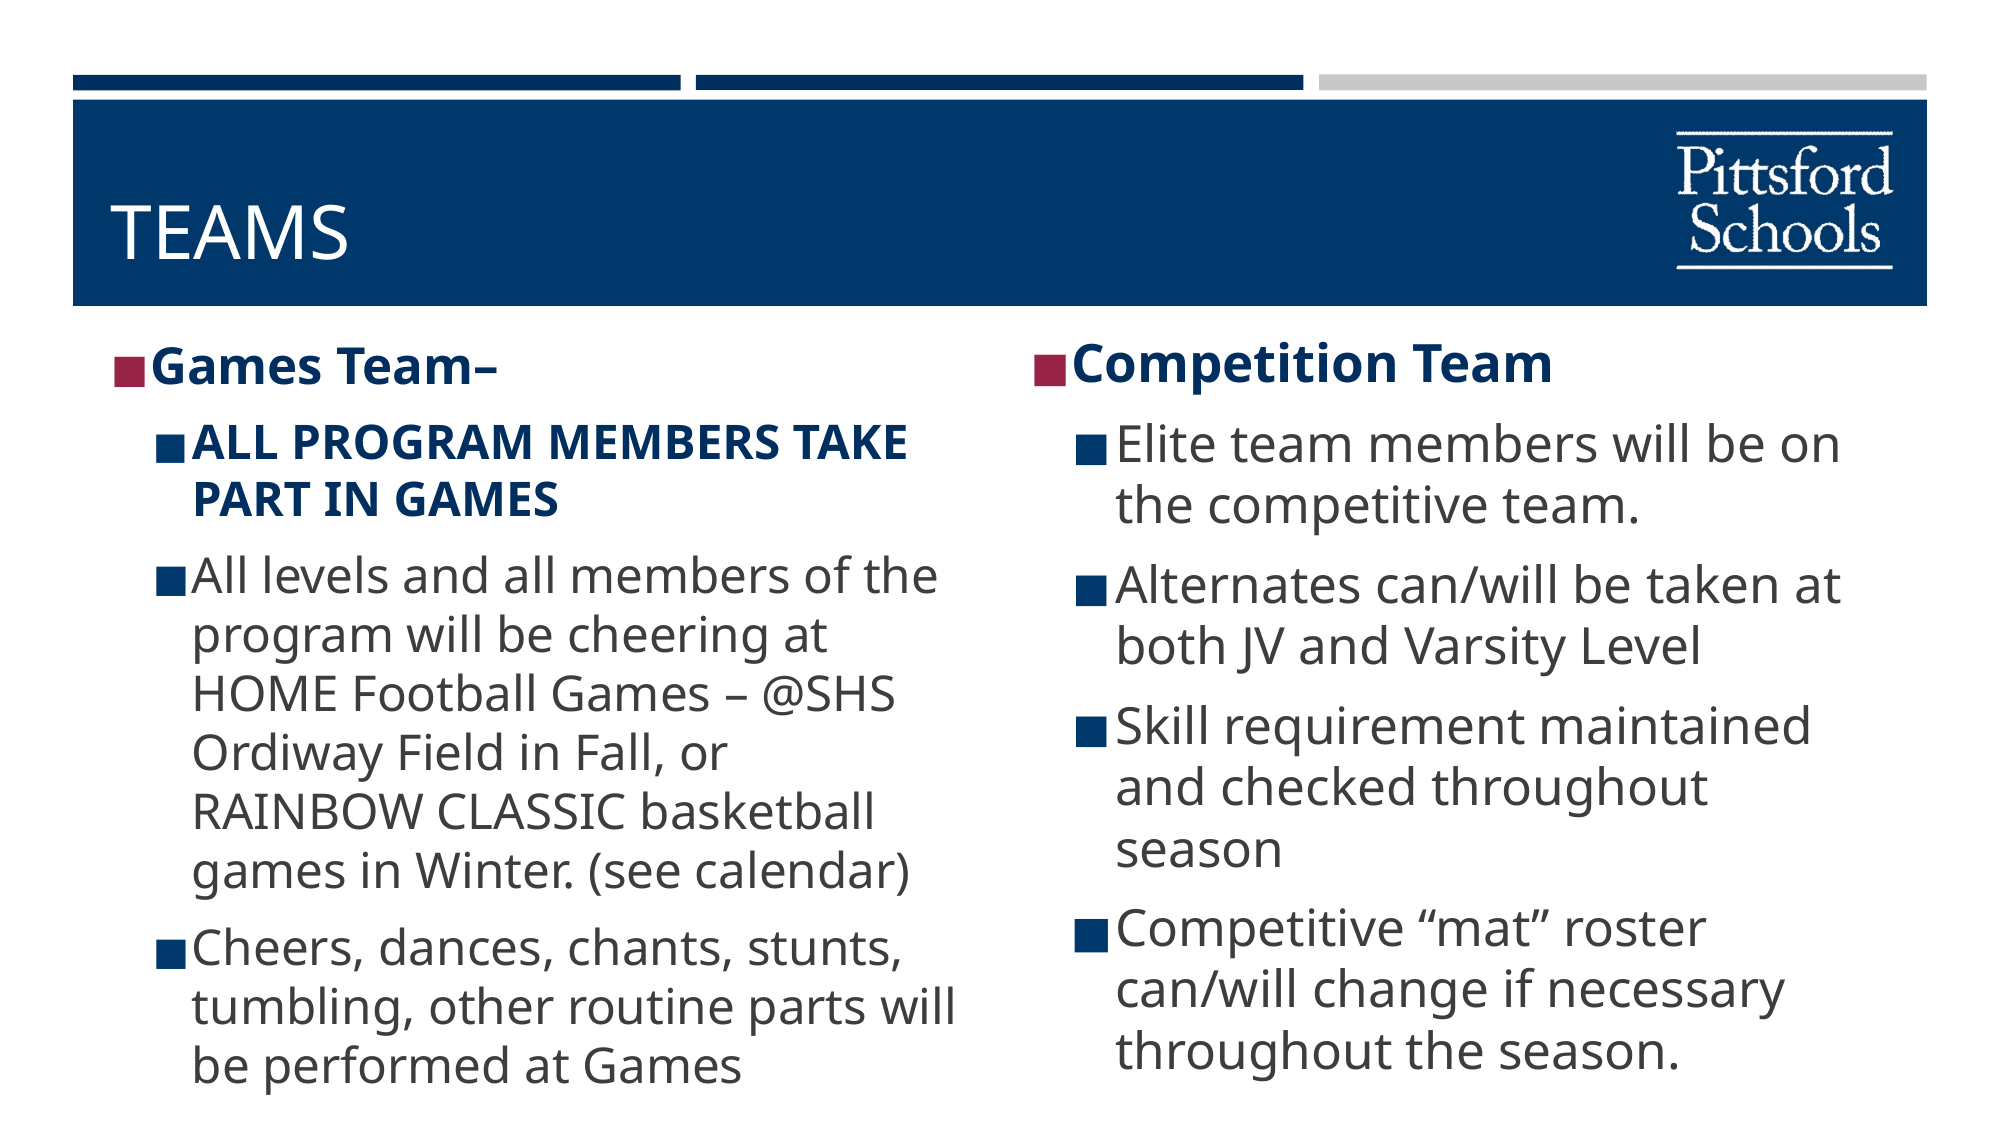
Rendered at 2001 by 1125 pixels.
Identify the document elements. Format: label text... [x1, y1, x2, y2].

title TEAMS [95, 119, 1905, 282]
picture [1639, 96, 1931, 305]
list Competition Team Elite team members will be on the competitive team. Alternates can/will be taken at both JV and Varsity Level Skill requirement maintained and checked throughout season Competitive “mat” roster can/will change if necessary throughout the season. [1015, 321, 1905, 1088]
list Games Team– ALL PROGRAM MEMBERS TAKE PART IN GAMES All levels and all members of the program will be cheering at HOME Football Games – @SHS Ordiway Field in Fall, or RAINBOW CLASSIC basketball games in Winter. (see calendar) Cheers, dances, chants, stunts, tumbling, other routine parts will be performed at Games [95, 321, 985, 1106]
